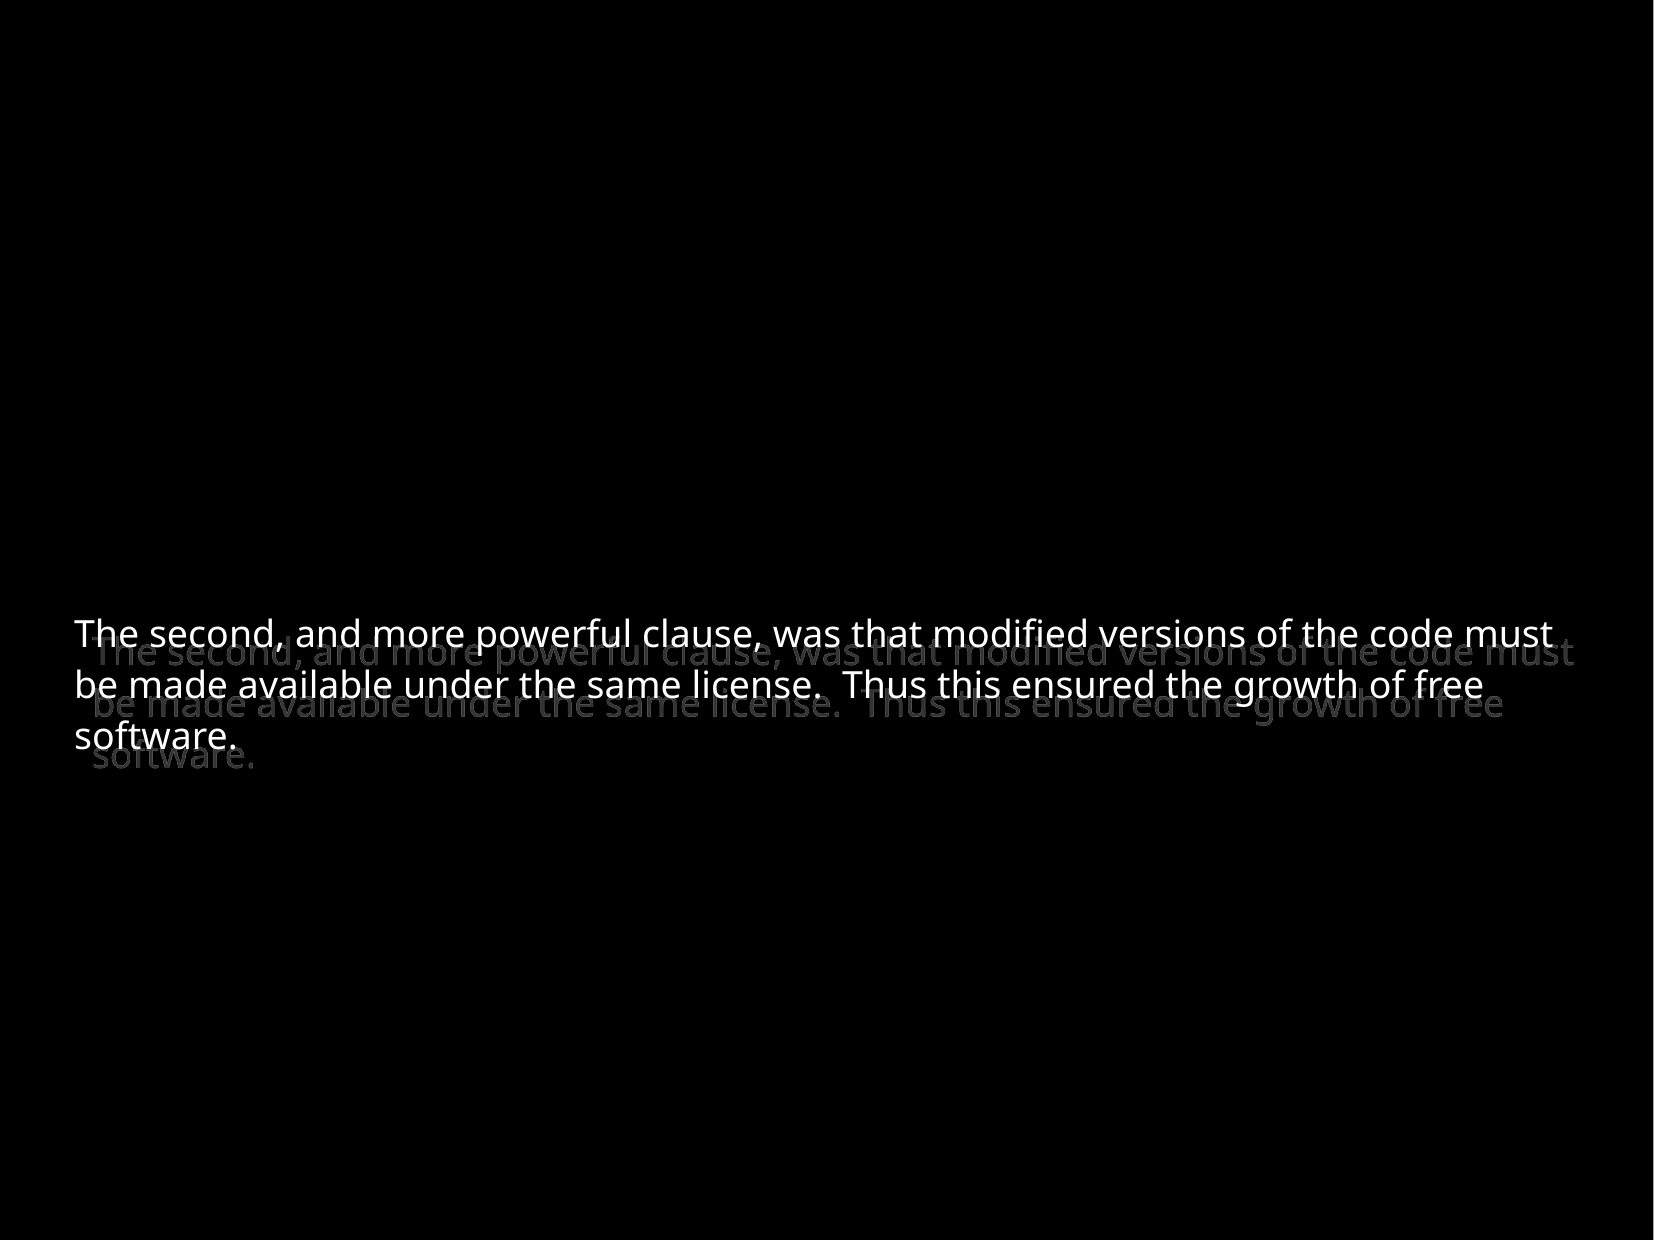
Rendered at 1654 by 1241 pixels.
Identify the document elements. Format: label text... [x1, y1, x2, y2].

text_box The second, and more powerful clause, was that modified versions of the code must be made available under the same license. Thus this ensured the growth of free software. [59, 600, 1626, 773]
